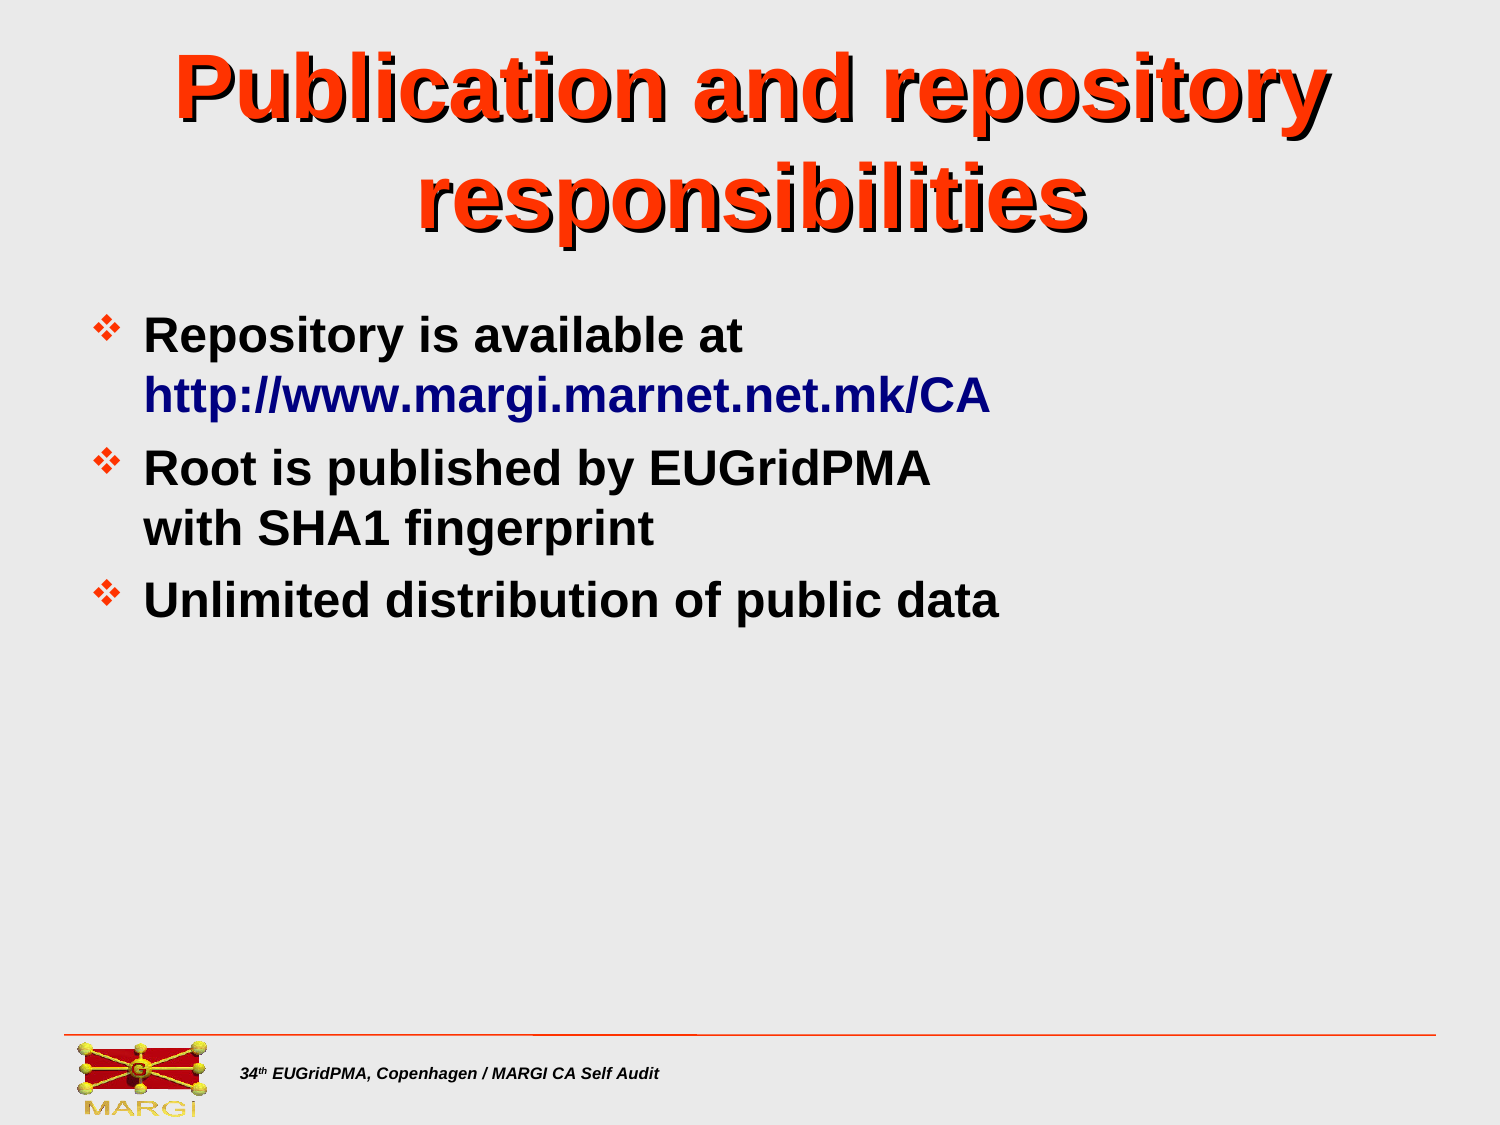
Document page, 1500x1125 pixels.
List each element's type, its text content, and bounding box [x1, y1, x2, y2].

text_box Repository is available at http://www.margi.marnet.net.mk/CA Root is published by EUGridPMA with SHA1 fingerprint Unlimited distribution of public data [75, 295, 1426, 1006]
text_box Publication and repository responsibilities [77, 42, 1428, 231]
picture [67, 1033, 219, 1123]
